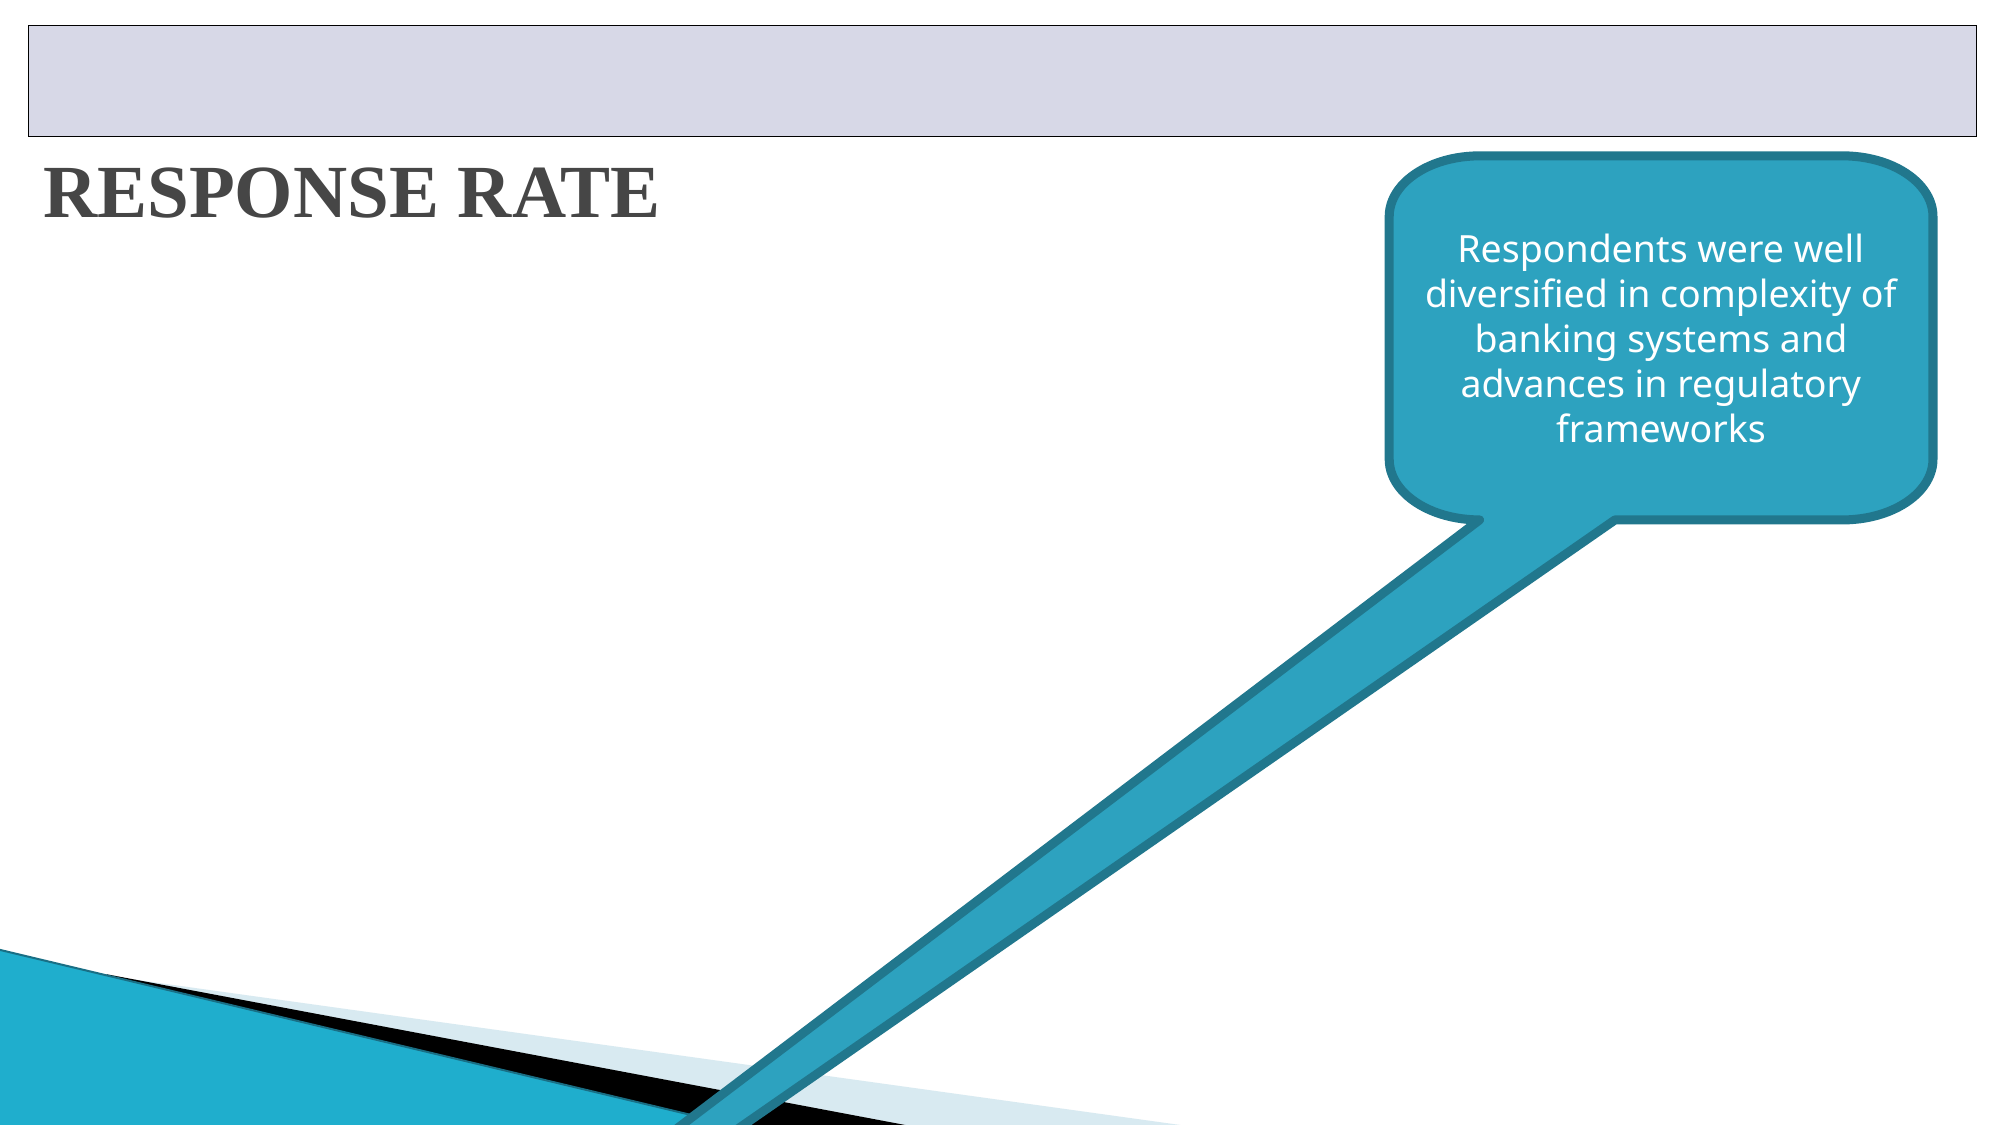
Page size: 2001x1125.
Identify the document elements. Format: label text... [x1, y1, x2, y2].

text_box Respondents were well diversified in complexity of banking systems and advances in regulatory frameworks [681, 155, 1933, 1125]
title RESPONSE RATE [28, 25, 1977, 137]
chart [52, 136, 2000, 1071]
